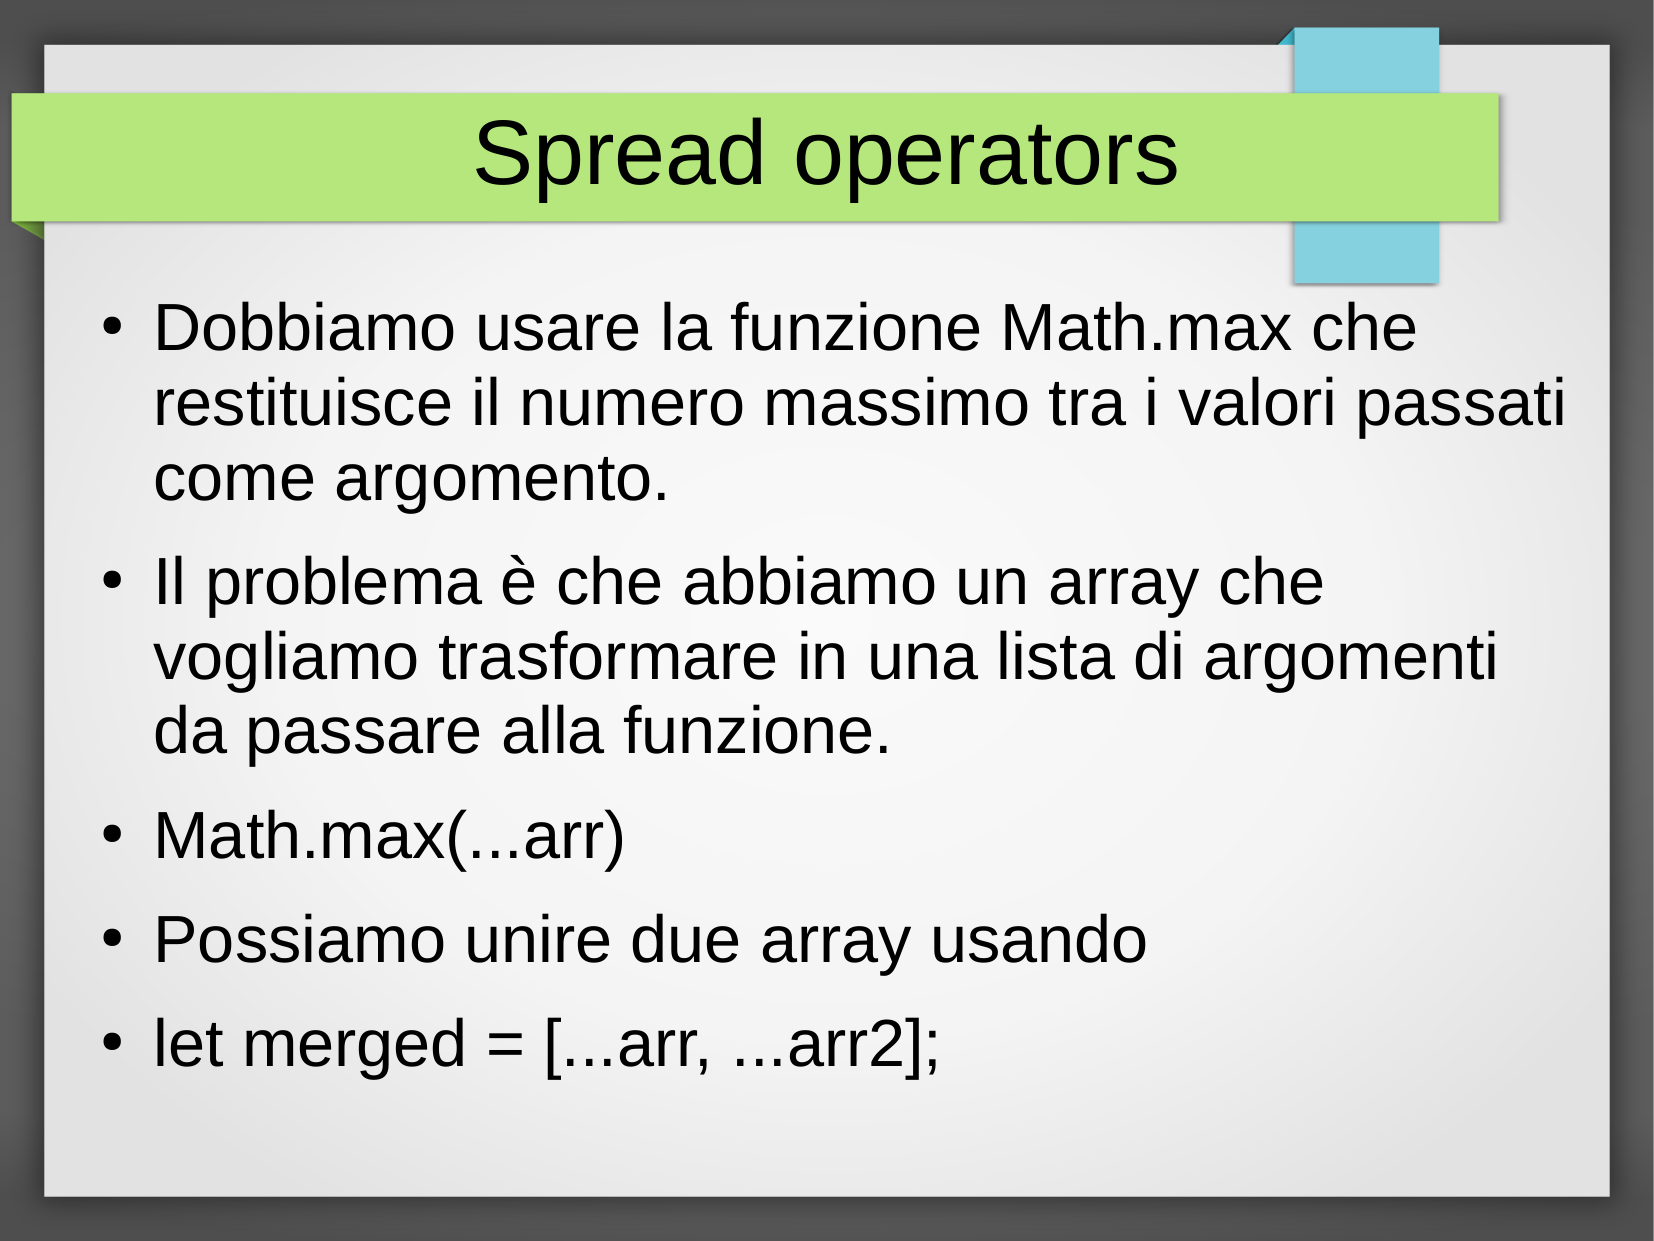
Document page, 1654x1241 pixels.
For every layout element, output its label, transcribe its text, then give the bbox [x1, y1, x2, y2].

list Dobbiamo usare la funzione Math.max che restituisce il numero massimo tra i valori passati come argomento. Il problema è che abbiamo un array che vogliamo trasformare in una lista di argomenti da passare alla funzione. Math.max(...arr) Possiamo unire due array usando let merged = [...arr, ...arr2]; [82, 290, 1571, 1170]
title Spread operators [82, 49, 1571, 257]
picture [0, 0, 1654, 1241]
